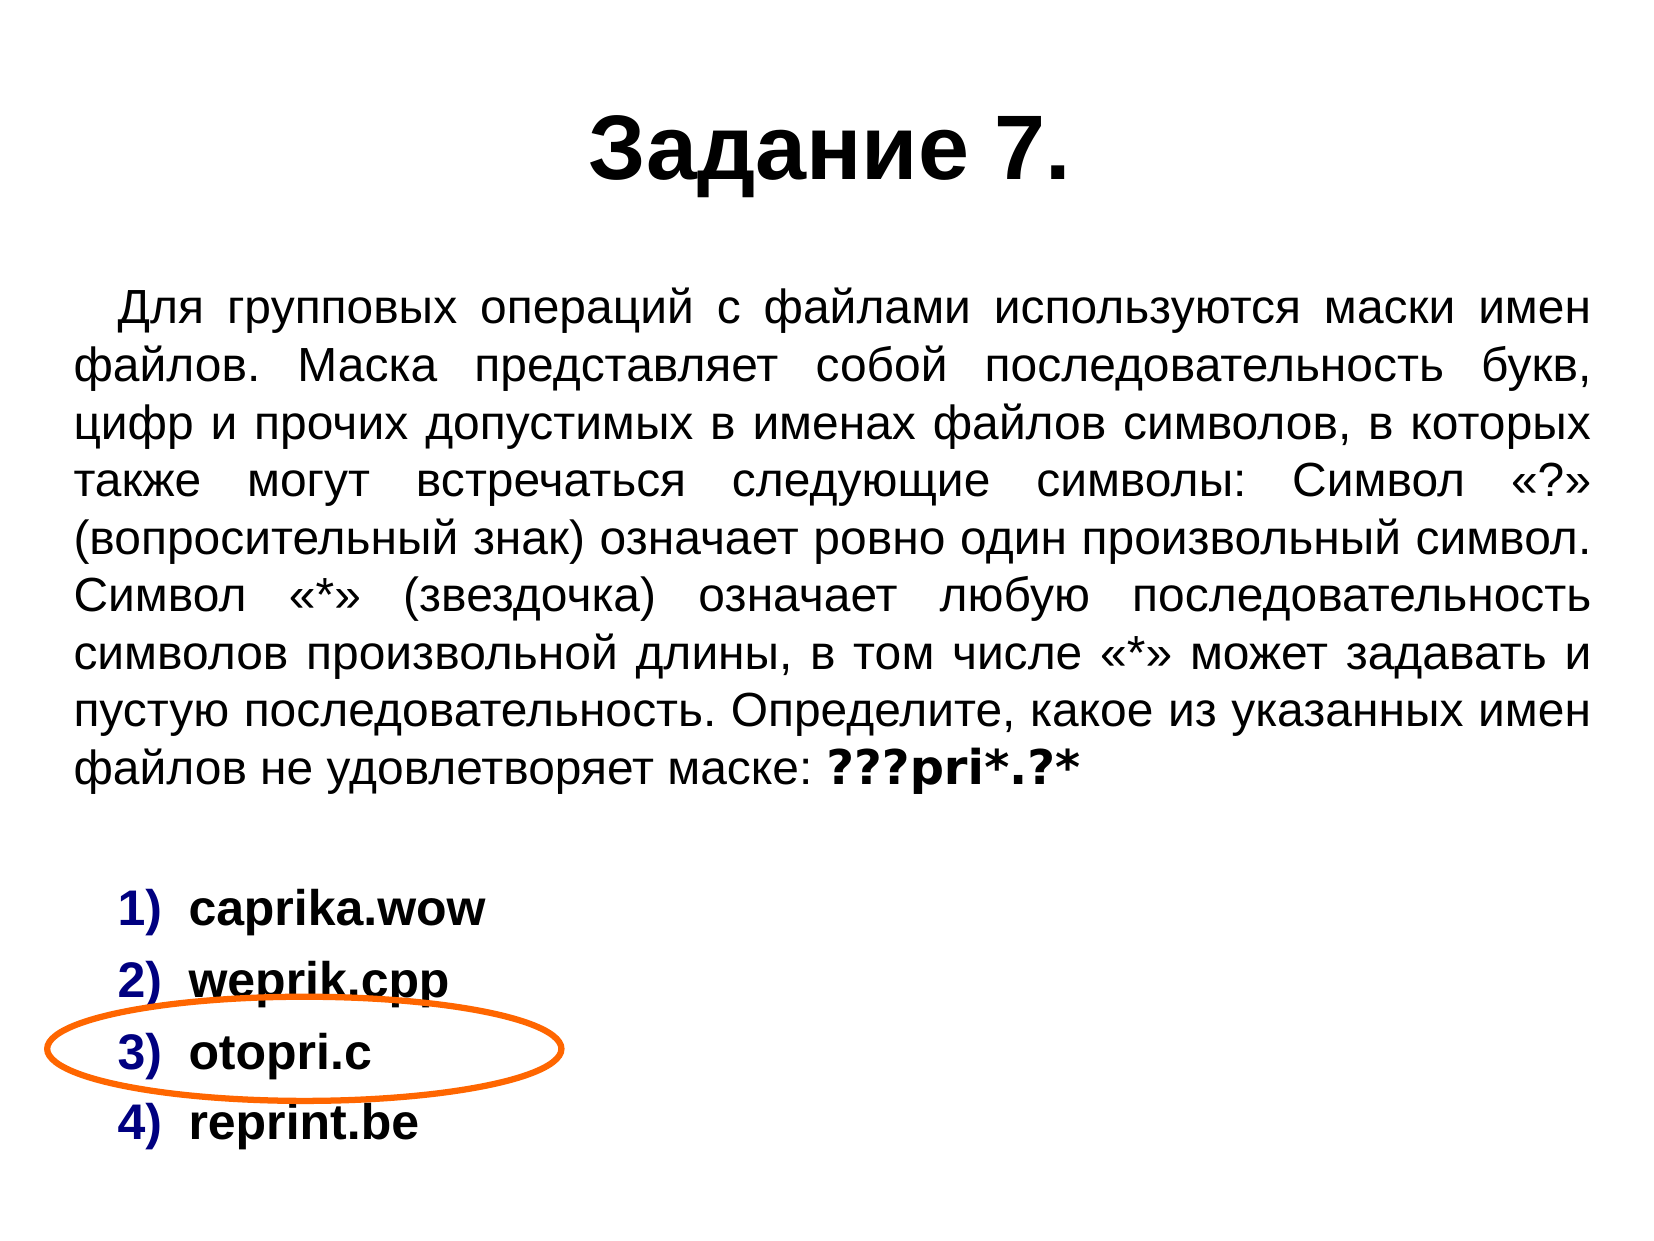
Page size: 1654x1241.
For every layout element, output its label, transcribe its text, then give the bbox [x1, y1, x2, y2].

title Задание 7. [82, 68, 1571, 268]
list Для групповых операций с файлами используются маски имен файлов. Маска представляет собой последовательность букв, цифр и прочих допустимых в именах файлов символов, в которых также могут встречаться следующие символы: Символ «?» (вопросительный знак) означает ровно один произвольный символ. Символ «*» (звездочка) означает любую последовательность символов произвольной длины, в том числе «*» может задавать и пустую последовательность. Определите, какое из указанных имен файлов не удовлетворяет маске: ???pri*.?* caprika.wow weprik.cpp otopri.c reprint.be [58, 1000, 558, 1097]
list Для групповых операций с файлами используются маски имен файлов. Маска представляет собой последовательность букв, цифр и прочих допустимых в именах файлов символов, в которых также могут встречаться следующие символы: Символ «?» (вопросительный знак) означает ровно один произвольный символ. Символ «*» (звездочка) означает любую последовательность символов произвольной длины, в том числе «*» может задавать и пустую последовательность. Определите, какое из указанных имен файлов не удовлетворяет маске: ???pri*.?* caprika.wow weprik.cpp otopri.c reprint.be [58, 268, 1609, 1194]
